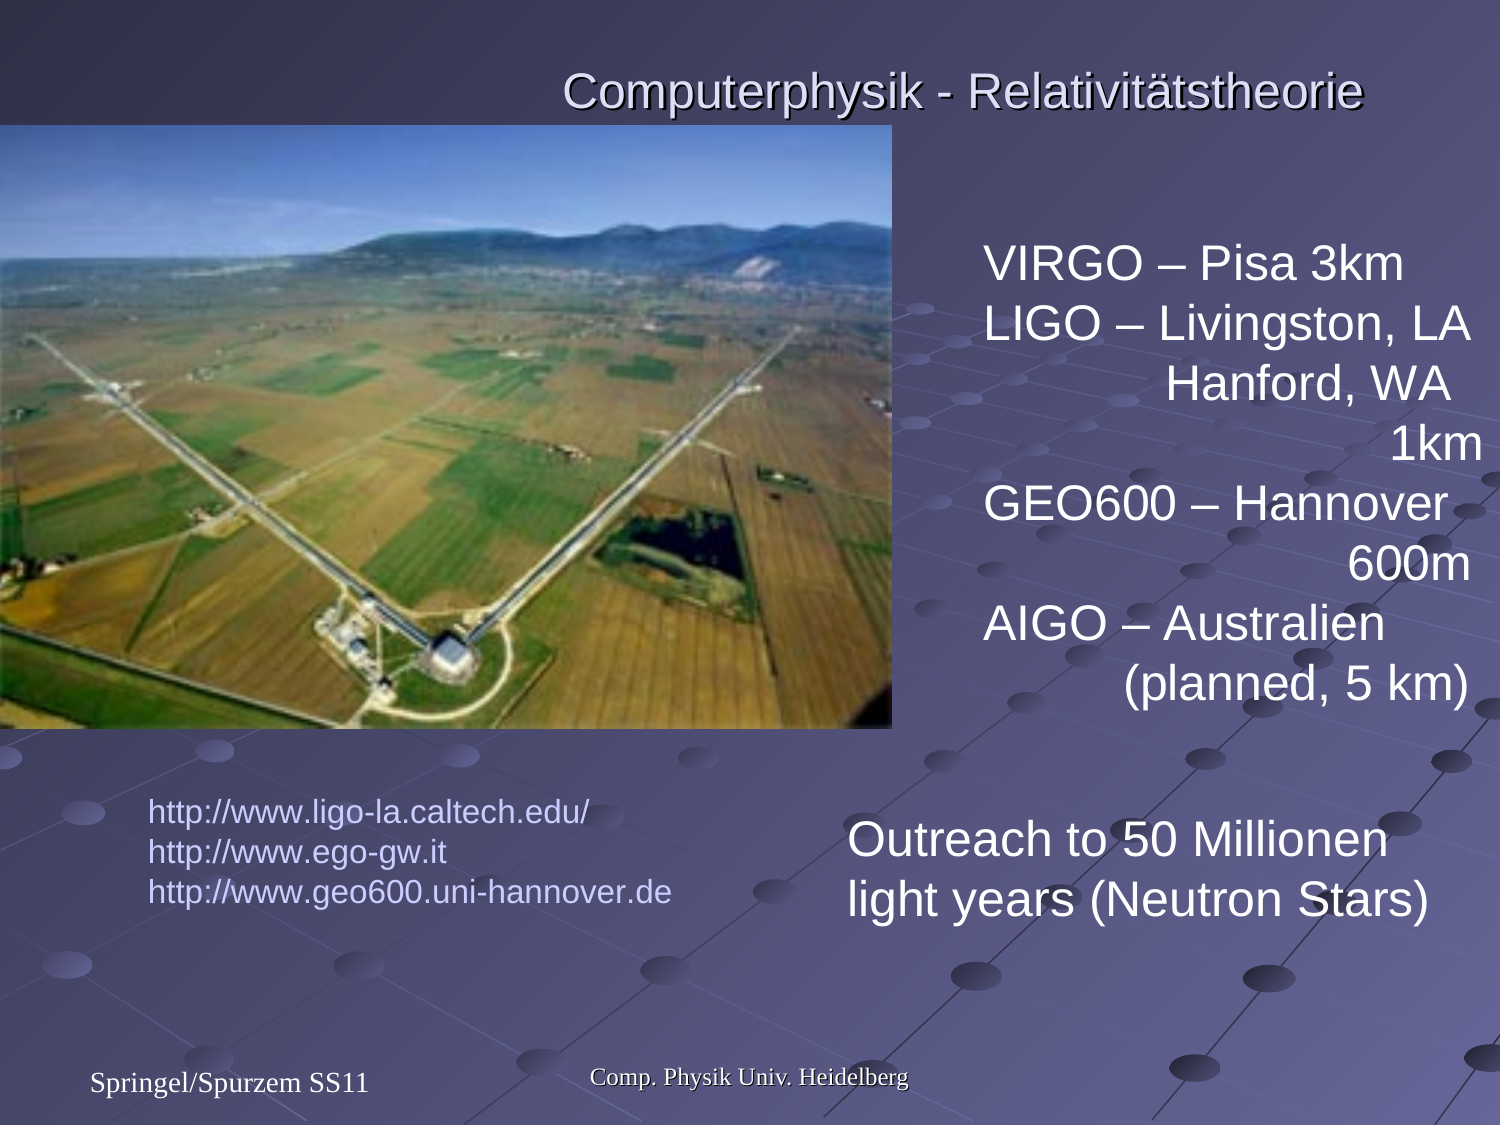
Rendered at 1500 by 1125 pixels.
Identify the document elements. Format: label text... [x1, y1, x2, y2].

picture [0, 125, 892, 729]
title Computerphysik - Relativitätstheorie [501, 45, 1426, 138]
text_box http://www.ligo-la.caltech.edu/ http://www.ego-gw.it http://www.geo600.uni-hannover.de [133, 782, 689, 958]
text_box Outreach to 50 Millionen light years (Neutron Stars)‏ [832, 798, 1447, 935]
text_box VIRGO – Pisa 3km LIGO – Livingston, LA Hanford, WA 1km GEO600 – Hannover 600m AIGO – Australien (planned, 5 km)‏ [968, 222, 1499, 719]
